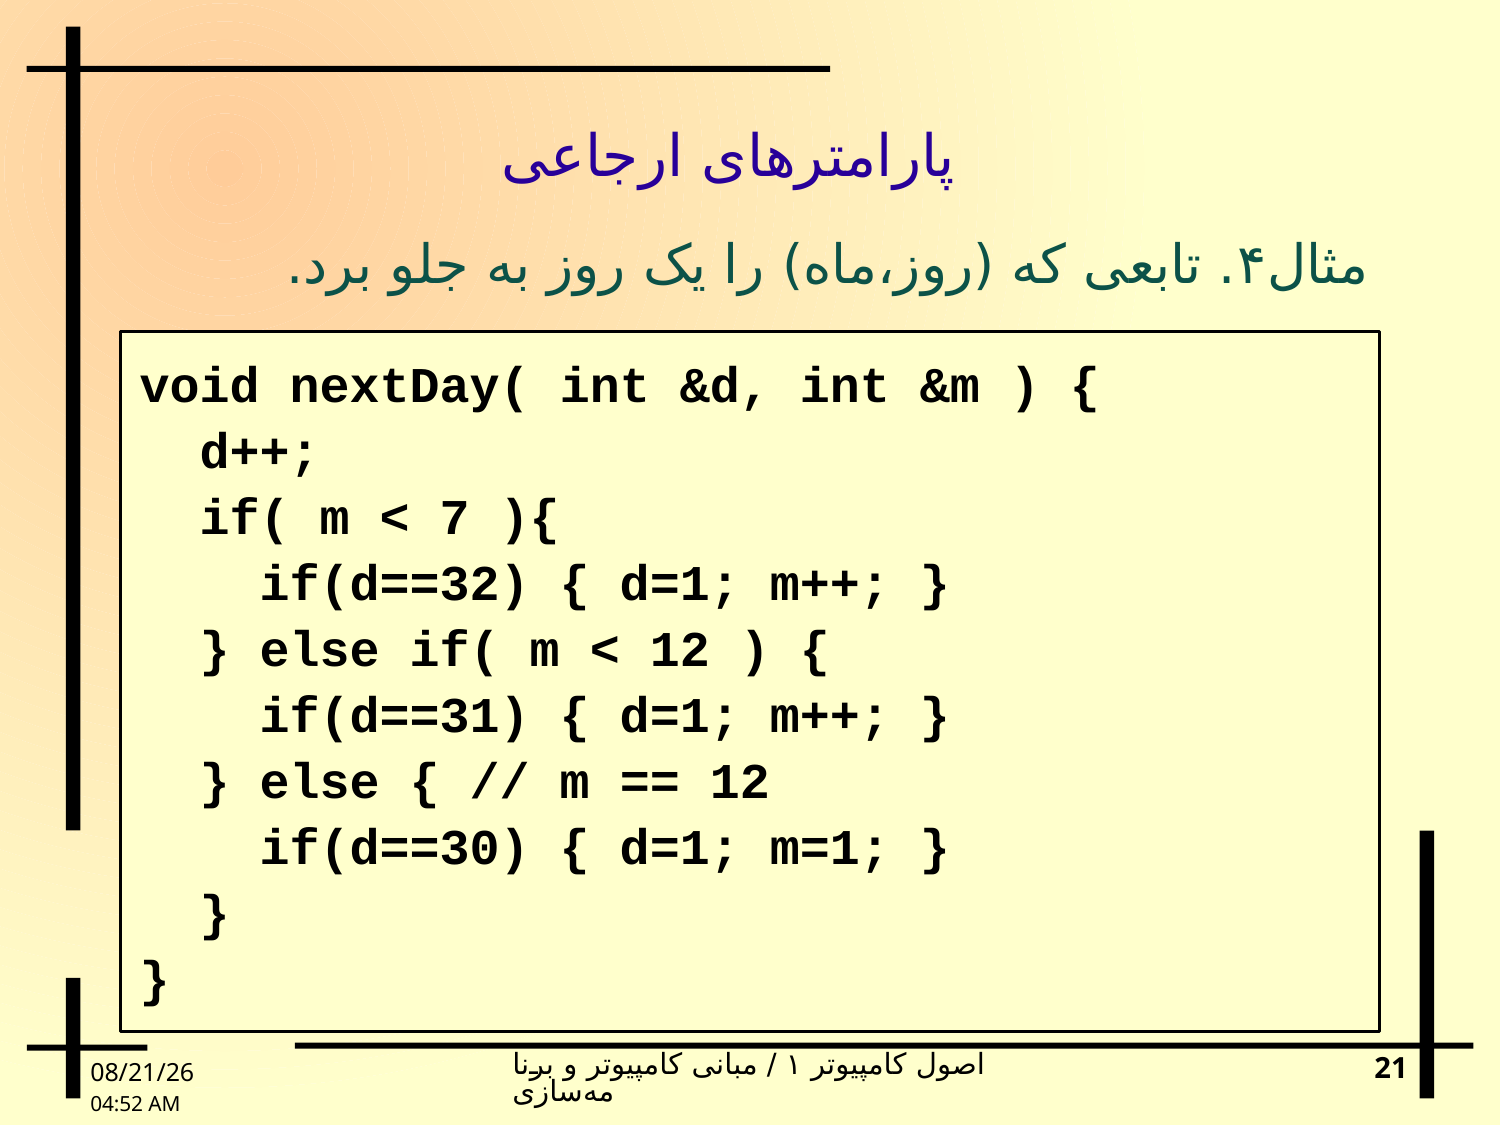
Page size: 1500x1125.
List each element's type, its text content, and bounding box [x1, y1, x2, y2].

title پارامترهای ارجاعی [113, 96, 1344, 217]
list مثال۴. تابعی که (روز،ماه) را یک روز به جلو برد. [171, 233, 1421, 332]
list void nextDay( int &d, int &m ) { d++; if( m < 7 ){ if(d==32) { d=1; m++; } } else if( m < 12 ) { if(d==31) { d=1; m++; } } else { // m == 12 if(d==30) { d=1; m=1; } } } [120, 331, 1380, 1032]
